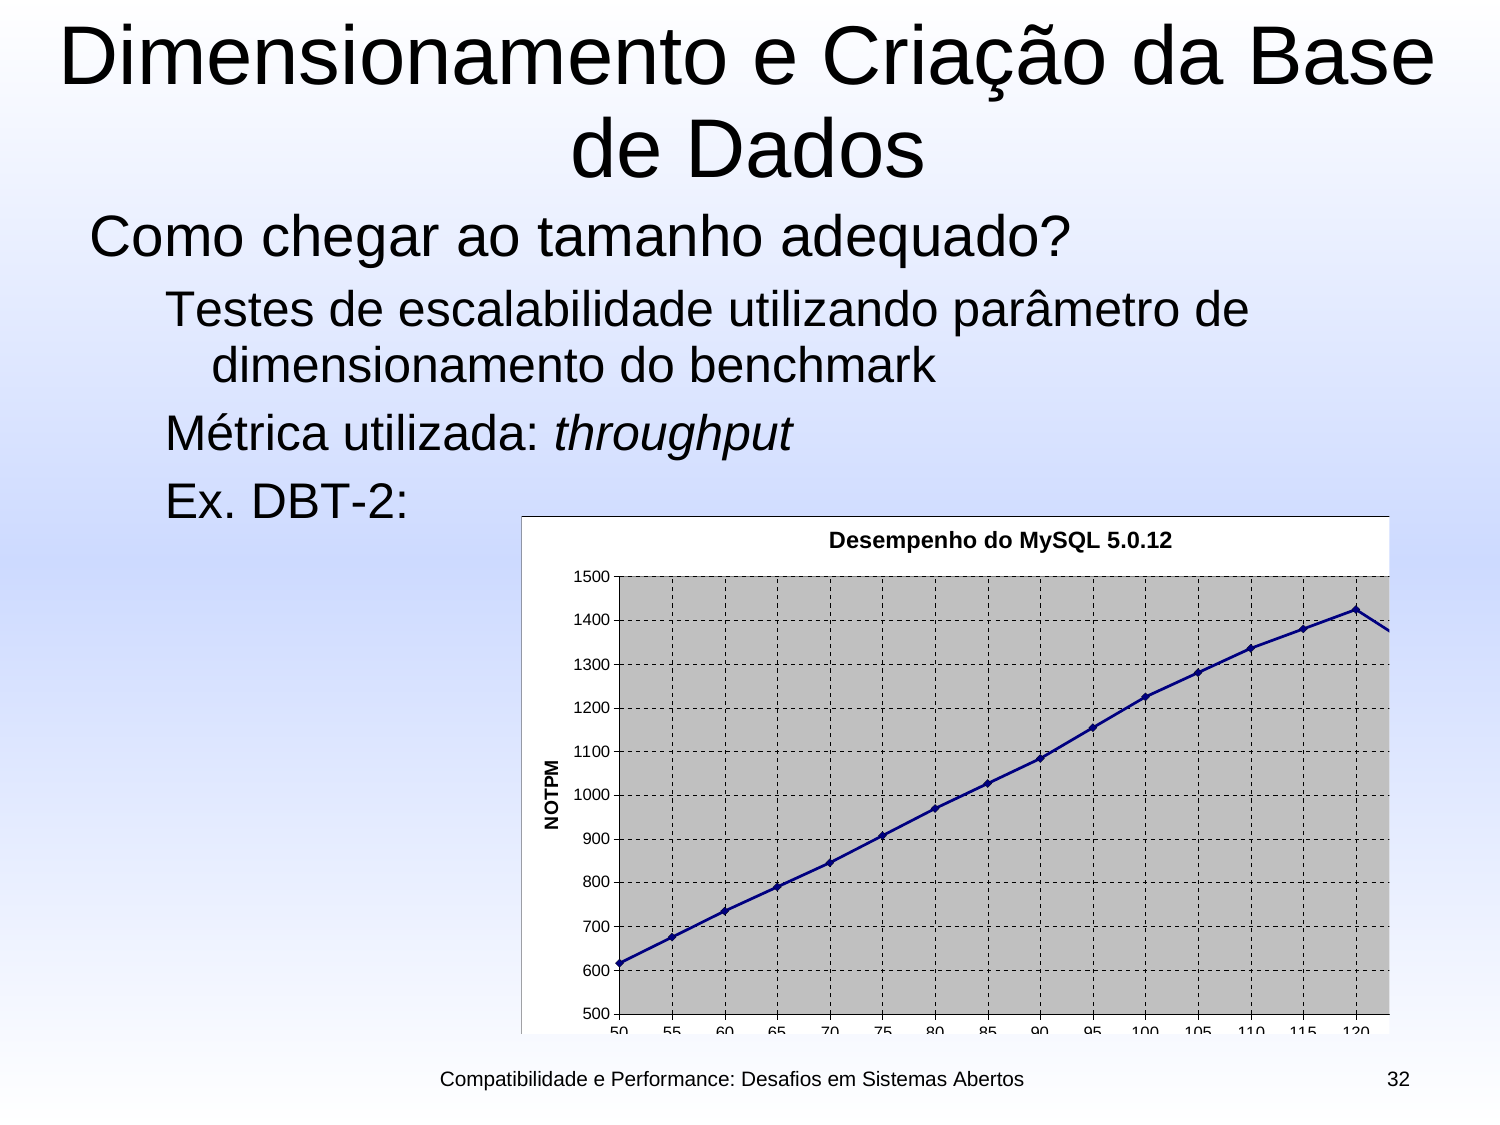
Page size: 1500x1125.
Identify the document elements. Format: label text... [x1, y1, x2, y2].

chart [501, 497, 1390, 1034]
list Como chegar ao tamanho adequado? Testes de escalabilidade utilizando parâmetro de dimensionamento do benchmark Métrica utilizada: throughput Ex. DBT-2: [75, 196, 1413, 622]
title Dimensionamento e Criação da Base de Dados [15, 0, 1482, 211]
